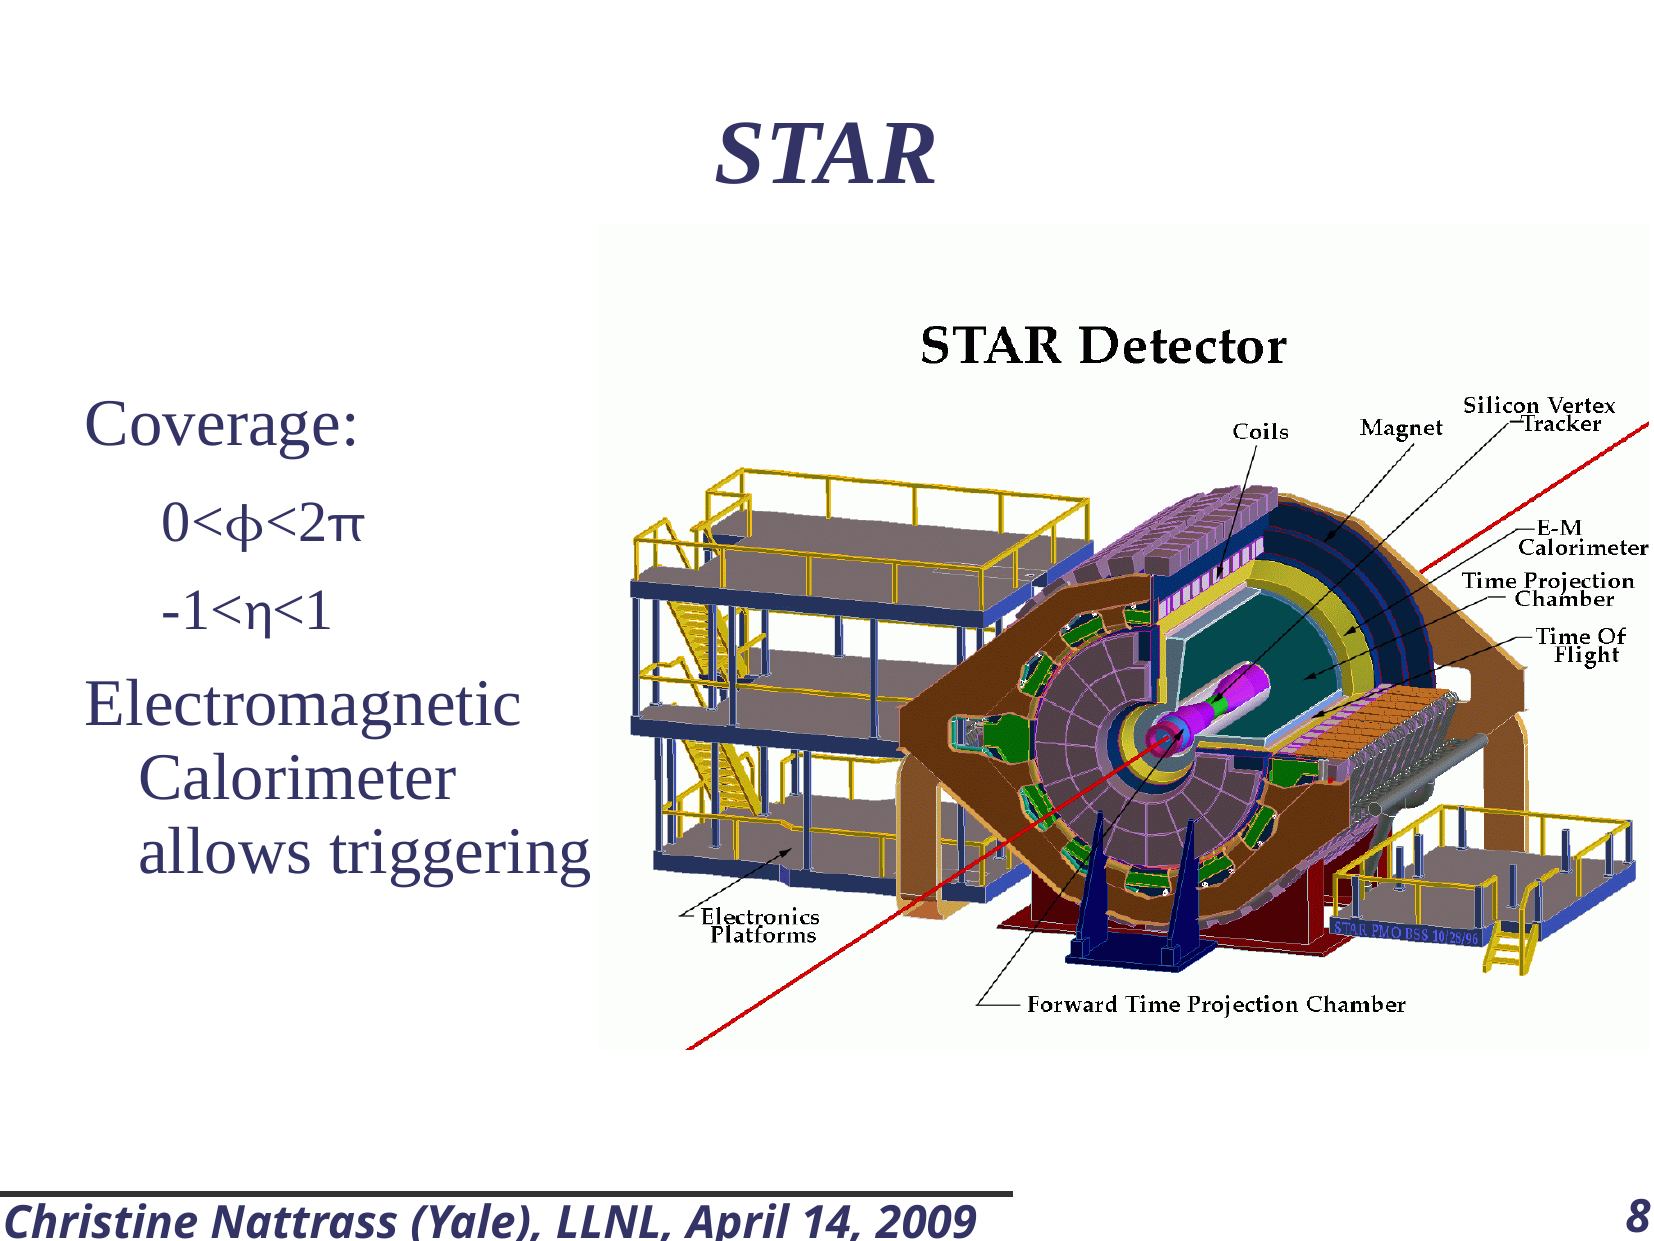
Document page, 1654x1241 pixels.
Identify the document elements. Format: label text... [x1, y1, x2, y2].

picture [598, 224, 1649, 1050]
title STAR [82, 49, 1571, 257]
list Coverage: 0<<2 -1<<1 Electromagnetic Calorimeter allows triggering [67, 386, 603, 1117]
